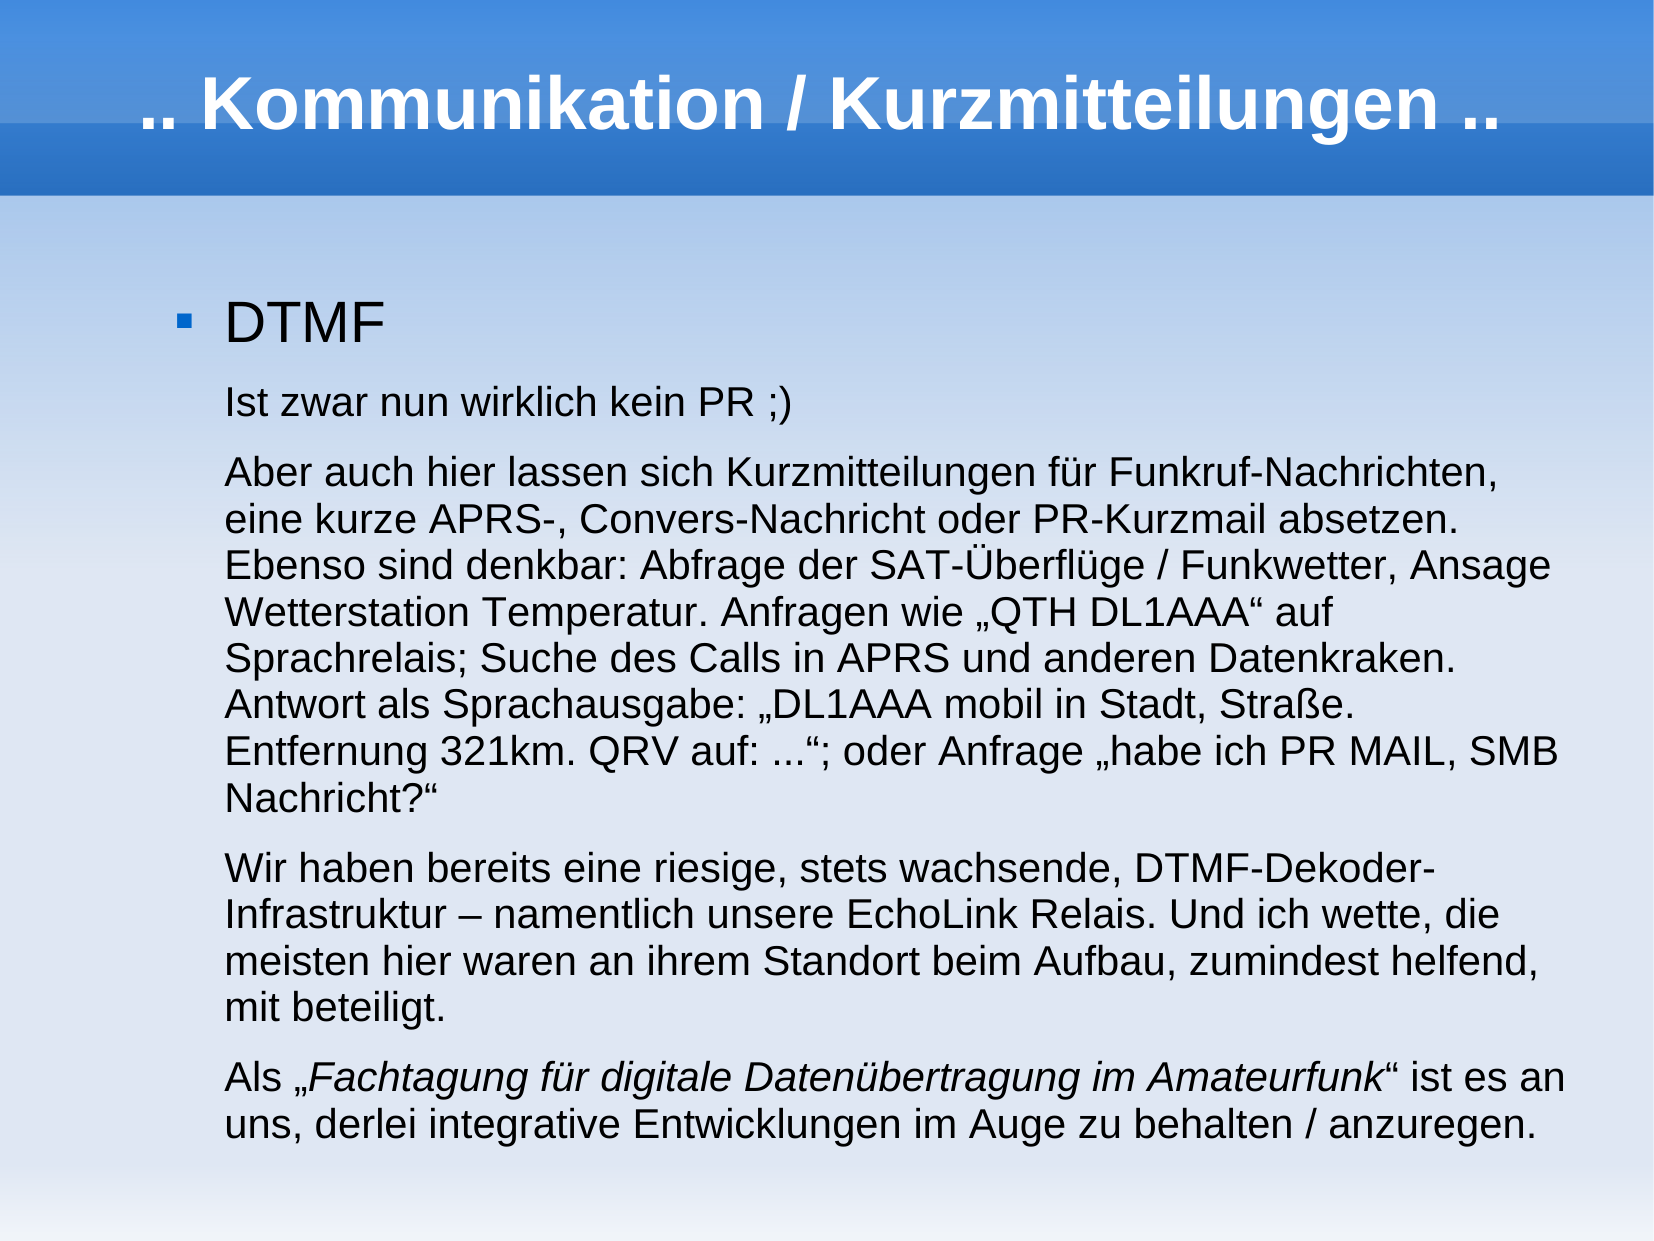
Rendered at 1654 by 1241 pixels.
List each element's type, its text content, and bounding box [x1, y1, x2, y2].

list DTMF Ist zwar nun wirklich kein PR ;) Aber auch hier lassen sich Kurzmitteilungen für Funkruf-Nachrichten, eine kurze APRS-, Convers-Nachricht oder PR-Kurzmail absetzen. Ebenso sind denkbar: Abfrage der SAT-Überflüge / Funkwetter, Ansage Wetterstation Temperatur. Anfragen wie „QTH DL1AAA“ auf Sprachrelais; Suche des Calls in APRS und anderen Datenkraken. Antwort als Sprachausgabe: „DL1AAA mobil in Stadt, Straße. Entfernung 321km. QRV auf: ...“; oder Anfrage „habe ich PR MAIL, SMB Nachricht?“ Wir haben bereits eine riesige, stets wachsende, DTMF-Dekoder-Infrastruktur – namentlich unsere EchoLink Relais. Und ich wette, die meisten hier waren an ihrem Standort beim Aufbau, zumindest helfend, mit beteiligt. Als „Fachtagung für digitale Datenübertragung im Amateurfunk“ ist es an uns, derlei integrative Entwicklungen im Auge zu behalten / anzuregen. [82, 290, 1571, 1218]
picture [0, 0, 1654, 1241]
title .. Kommunikation / Kurzmitteilungen .. [76, 7, 1565, 200]
